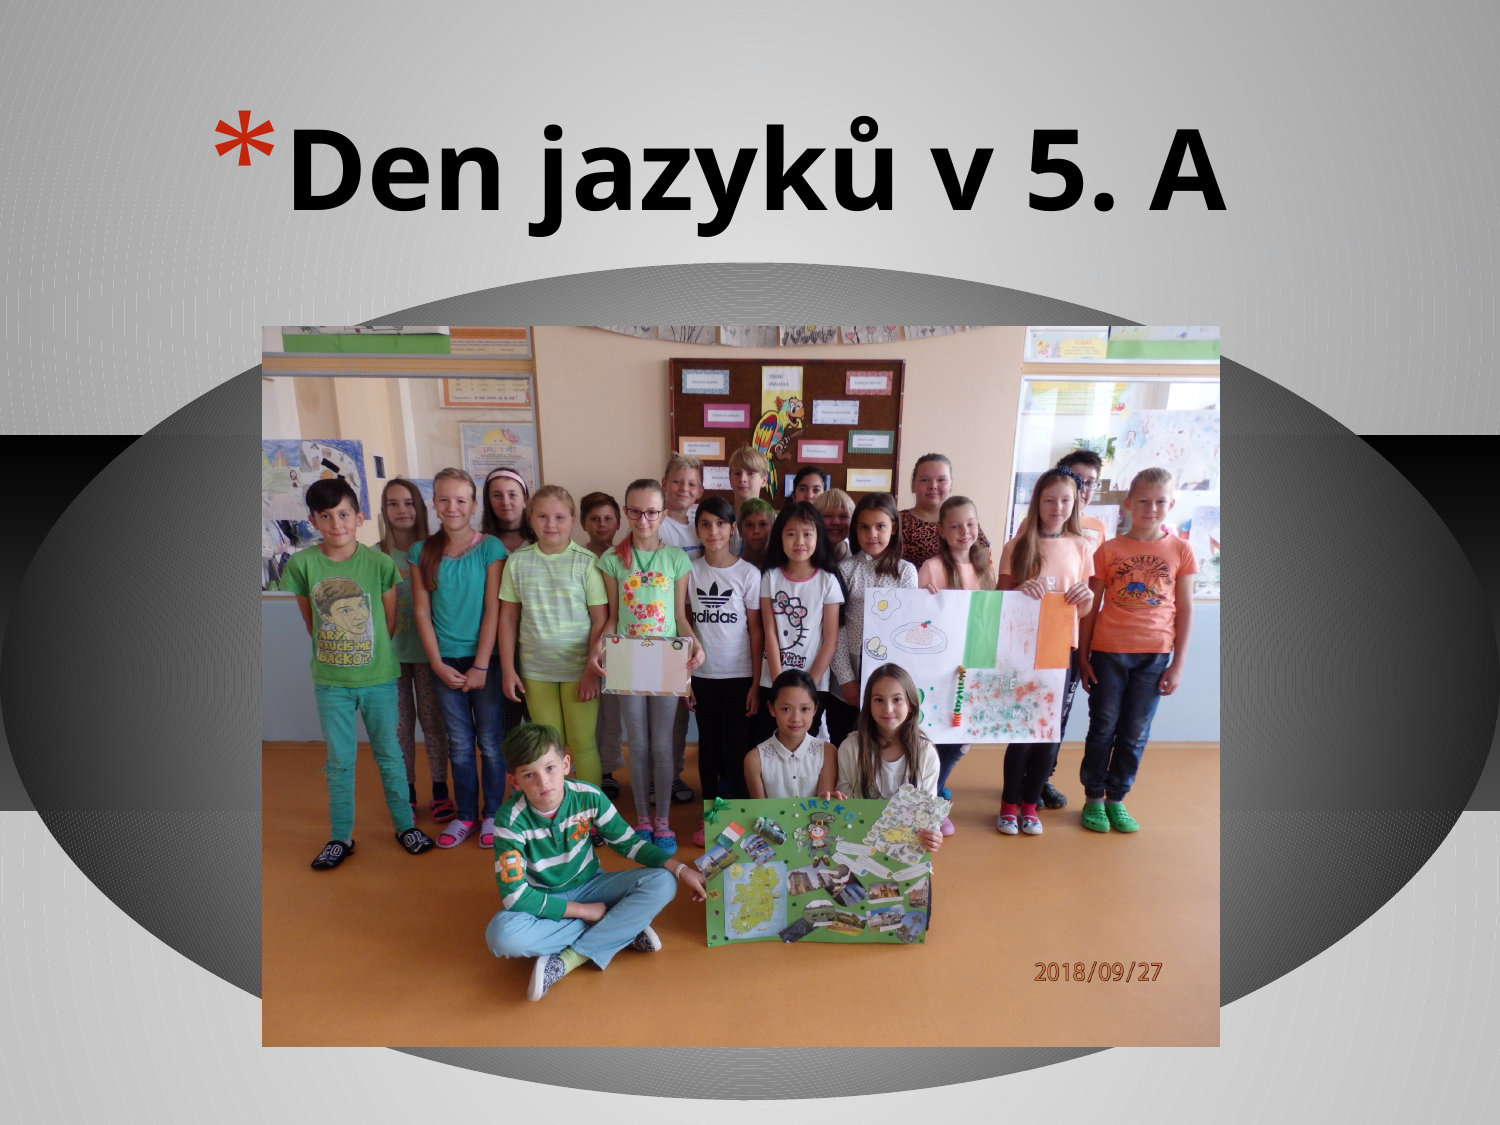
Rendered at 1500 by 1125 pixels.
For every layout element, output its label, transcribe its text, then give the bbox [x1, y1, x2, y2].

title Den jazyků v 5. A [134, 90, 1312, 303]
picture [262, 326, 1220, 1047]
